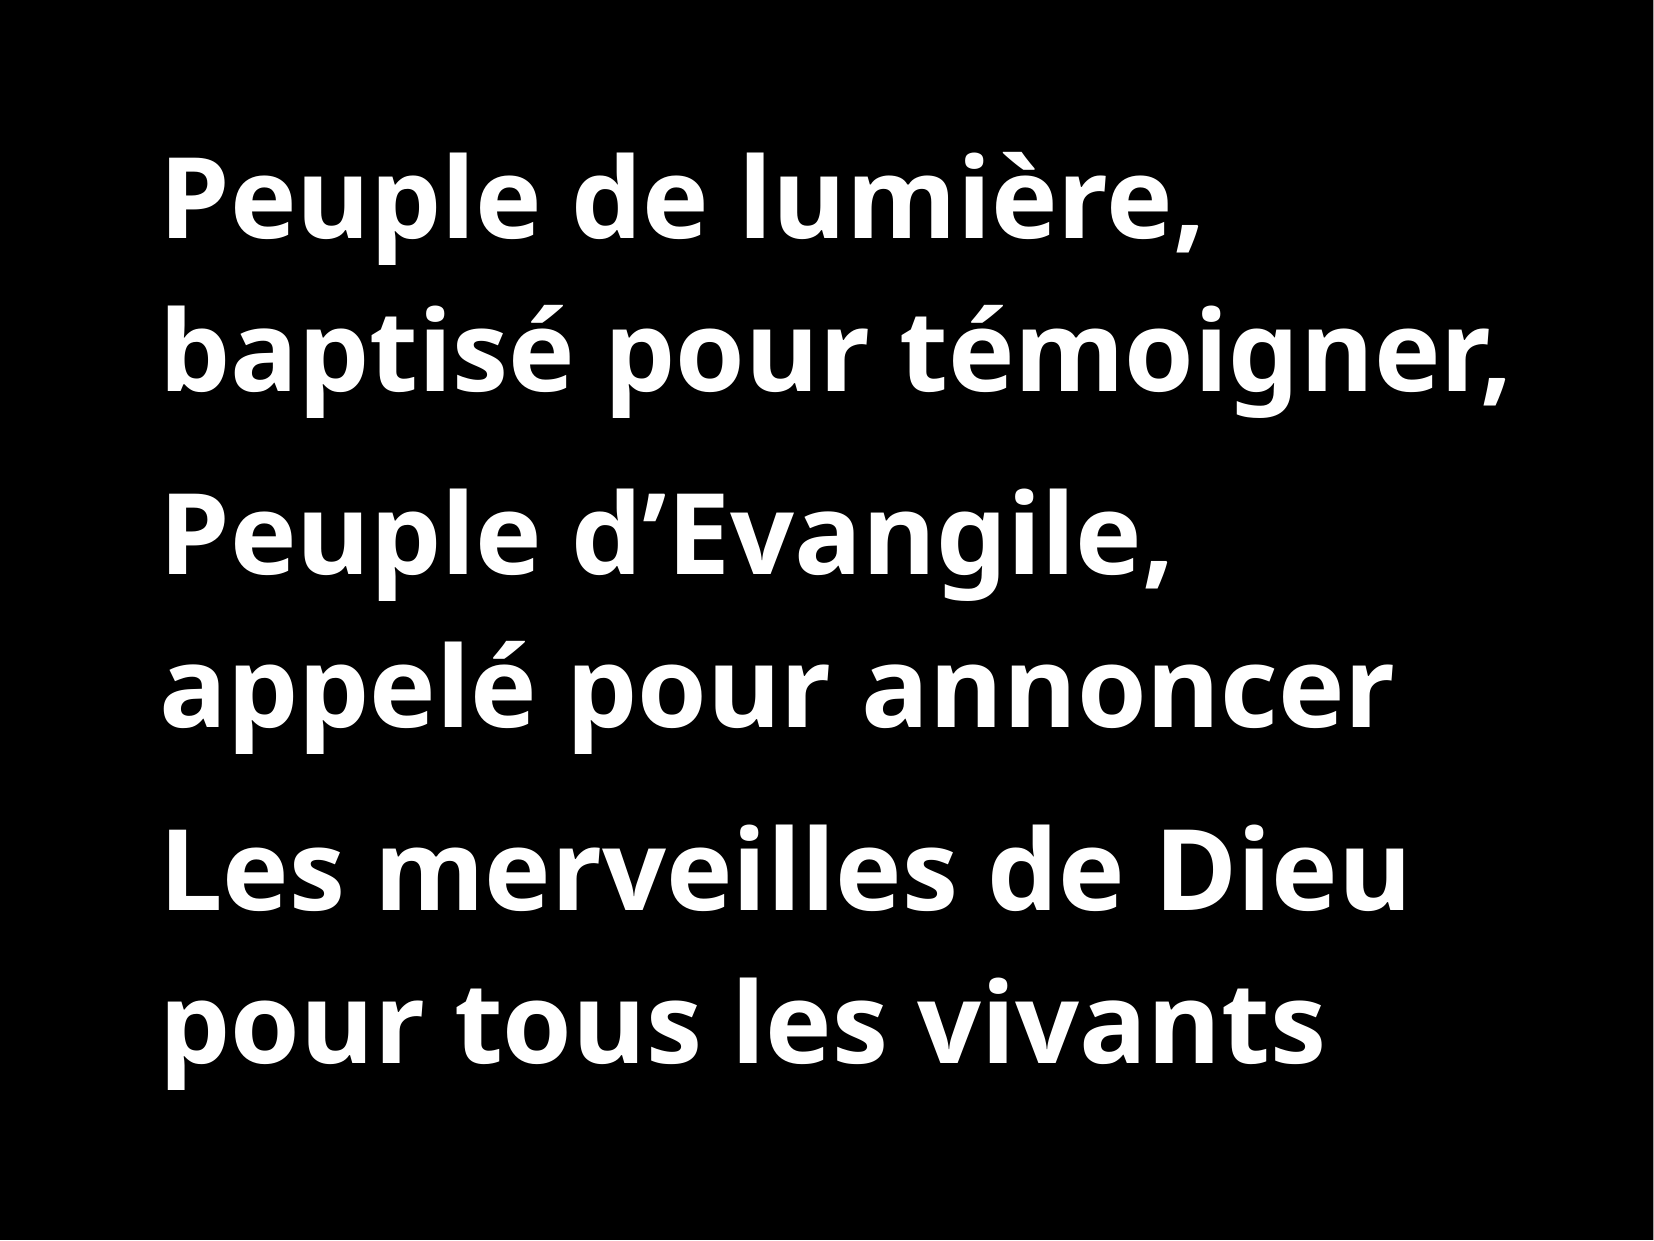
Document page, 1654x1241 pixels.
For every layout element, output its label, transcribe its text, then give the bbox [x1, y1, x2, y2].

list Peuple de lumière, baptisé pour témoigner, Peuple d’Evangile, appelé pour annoncer Les merveilles de Dieu pour tous les vivants [88, 118, 1577, 1182]
